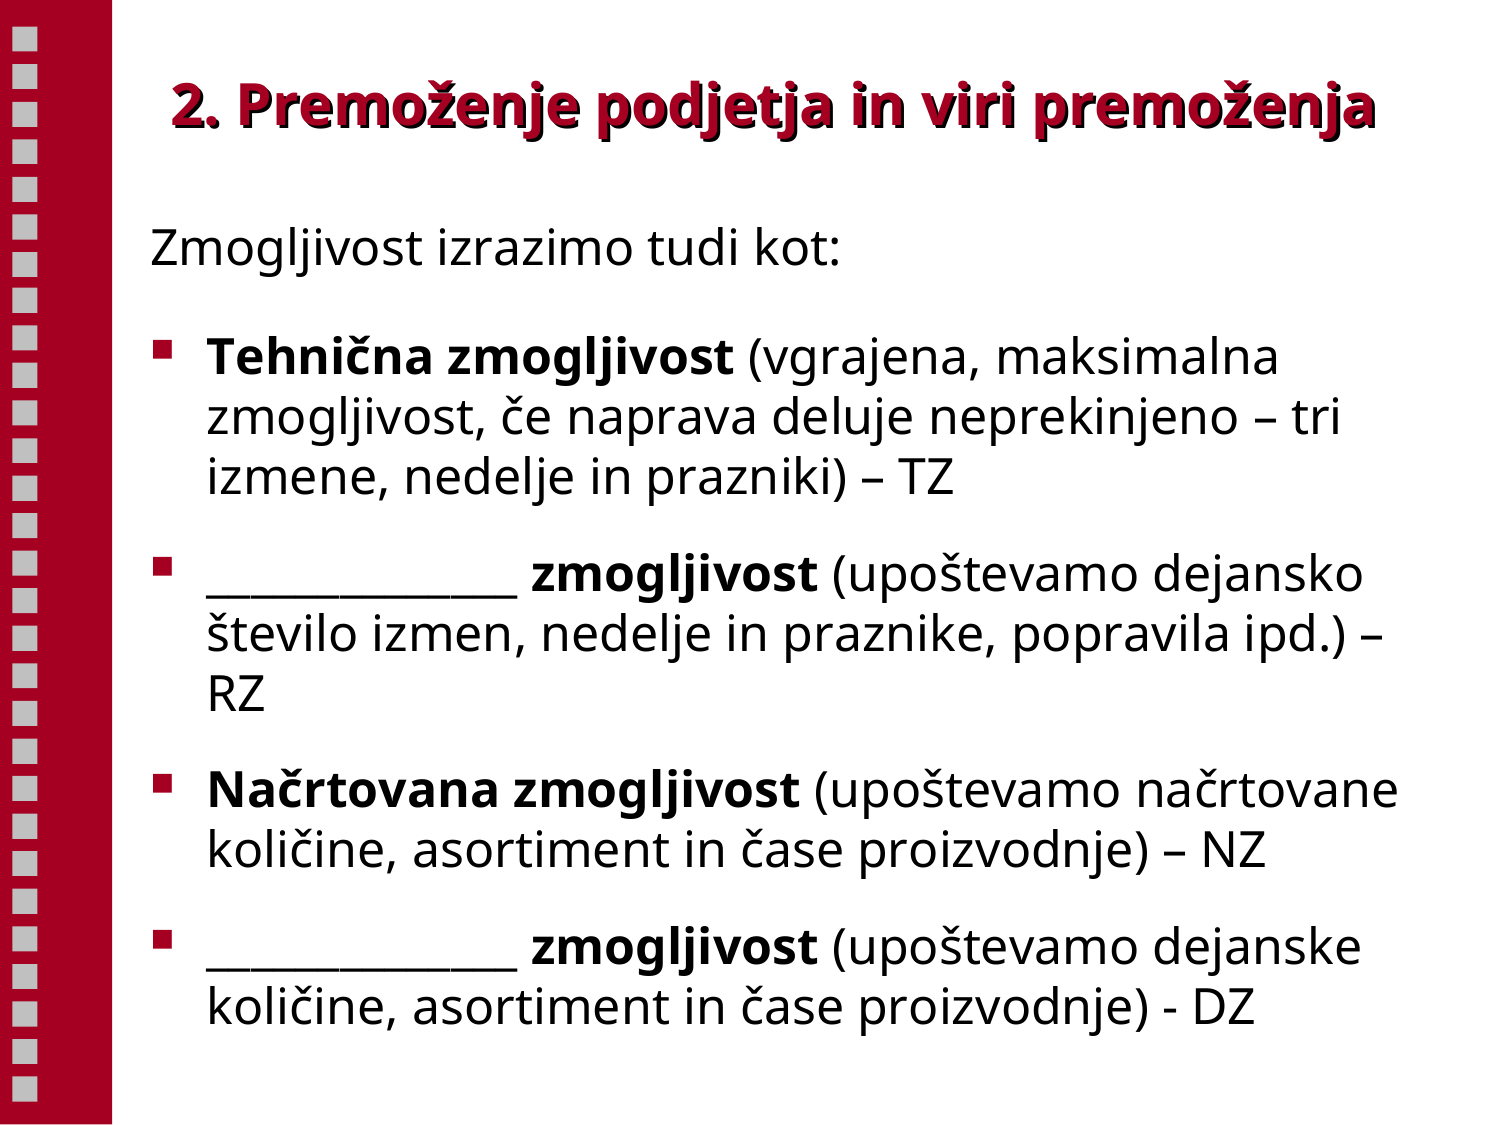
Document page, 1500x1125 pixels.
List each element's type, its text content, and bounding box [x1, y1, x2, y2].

title 2. Premoženje podjetja in viri premoženja [136, 30, 1412, 173]
list Zmogljivost izrazimo tudi kot: Tehnična zmogljivost (vgrajena, maksimalna zmogljivost, če naprava deluje neprekinjeno – tri izmene, nedelje in prazniki) – TZ ______________ zmogljivost (upoštevamo dejansko število izmen, nedelje in praznike, popravila ipd.) – RZ Načrtovana zmogljivost (upoštevamo načrtovane količine, asortiment in čase proizvodnje) – NZ ______________ zmogljivost (upoštevamo dejanske količine, asortiment in čase proizvodnje) - DZ [135, 207, 1467, 1059]
